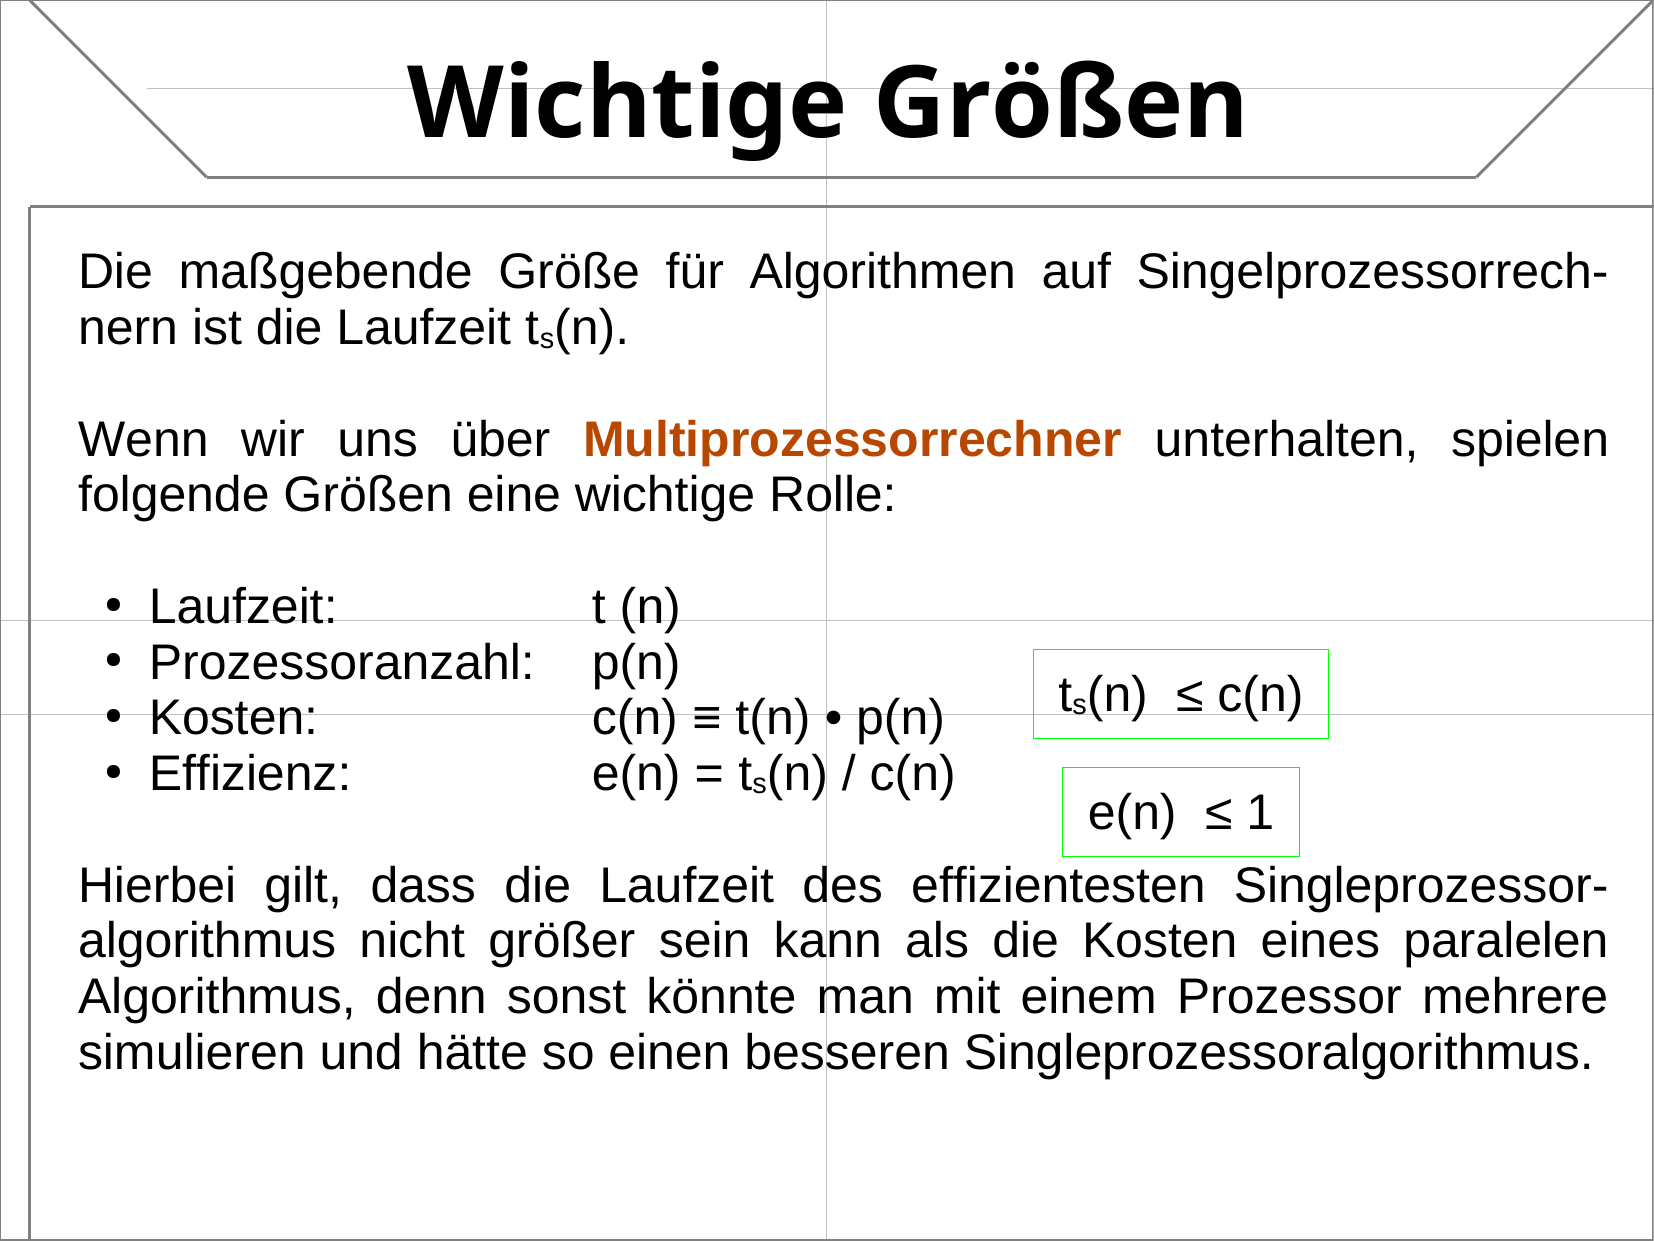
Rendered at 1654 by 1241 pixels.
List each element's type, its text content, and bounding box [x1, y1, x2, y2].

text_box Wichtige Größen [481, 23, 1177, 153]
text_box Die maßgebende Größe für Algorithmen auf Singelprozessorrech-nern ist die Laufzeit ts(n). Wenn wir uns über Multiprozessorrechner unterhalten, spielen folgende Größen eine wichtige Rolle: Laufzeit: t (n) Prozessoranzahl: p(n) Kosten: c(n) ≡ t(n) • p(n) Effizienz: e(n) = ts(n) / c(n) Hierbei gilt, dass die Laufzeit des effizientesten Singleprozessor-algorithmus nicht größer sein kann als die Kosten eines paralelen Algorithmus, denn sonst könnte man mit einem Prozessor mehrere simulieren und hätte so einen besseren Singleprozessoralgorithmus. [63, 236, 1625, 1122]
text_box e(n) ≤ 1 [1062, 767, 1300, 857]
text_box ts(n) ≤ c(n) [1033, 649, 1329, 739]
